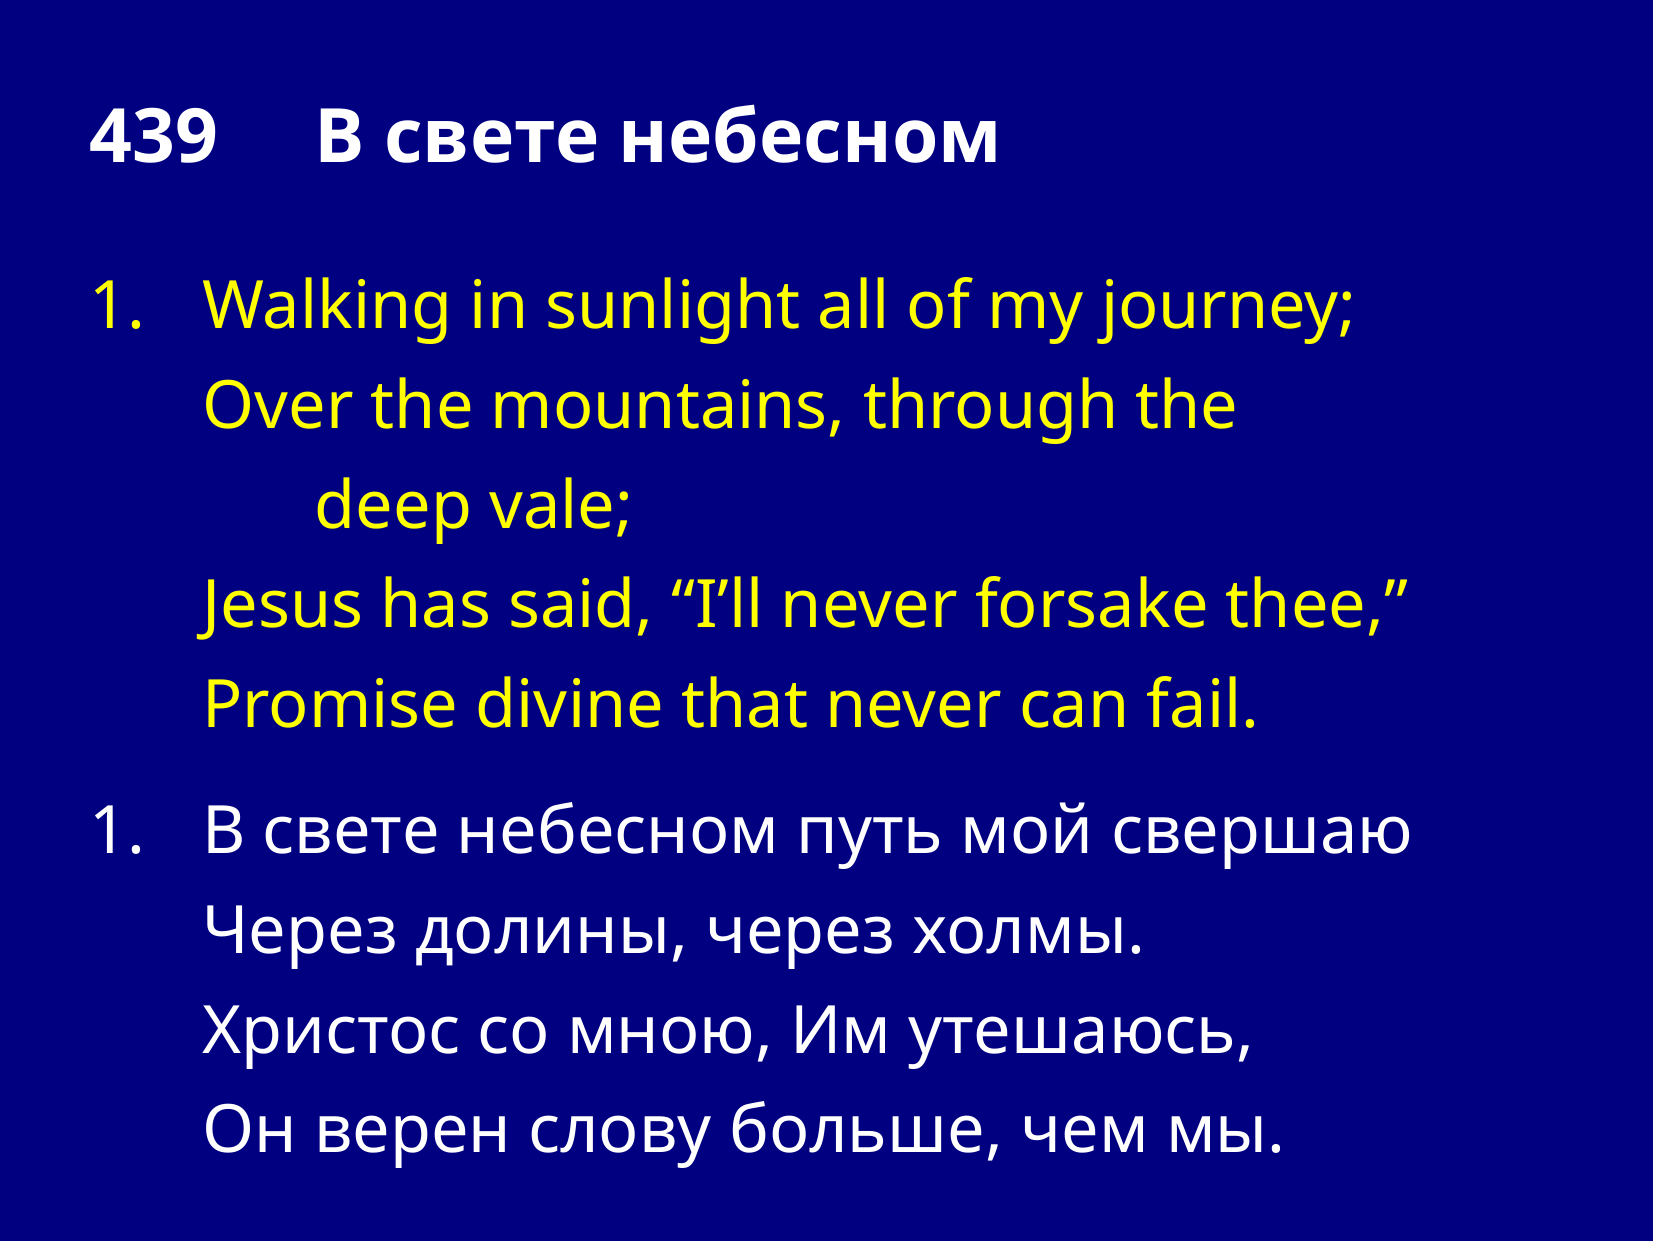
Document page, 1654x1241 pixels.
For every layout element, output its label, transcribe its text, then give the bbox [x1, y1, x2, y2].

text_box 439 В свете небесном [75, 75, 1576, 188]
text_box 1. Walking in sunlight all of my journey; Over the mountains, through the deep vale; Jesus has said, “I’ll never forsake thee,” Promise divine that never can fail. [75, 188, 1576, 675]
text_box 1. В свете небесном путь мой свершаю Через долины, через холмы. Христос со мною, Им утешаюсь, Он верен слову больше, чем мы. [75, 675, 1576, 1163]
